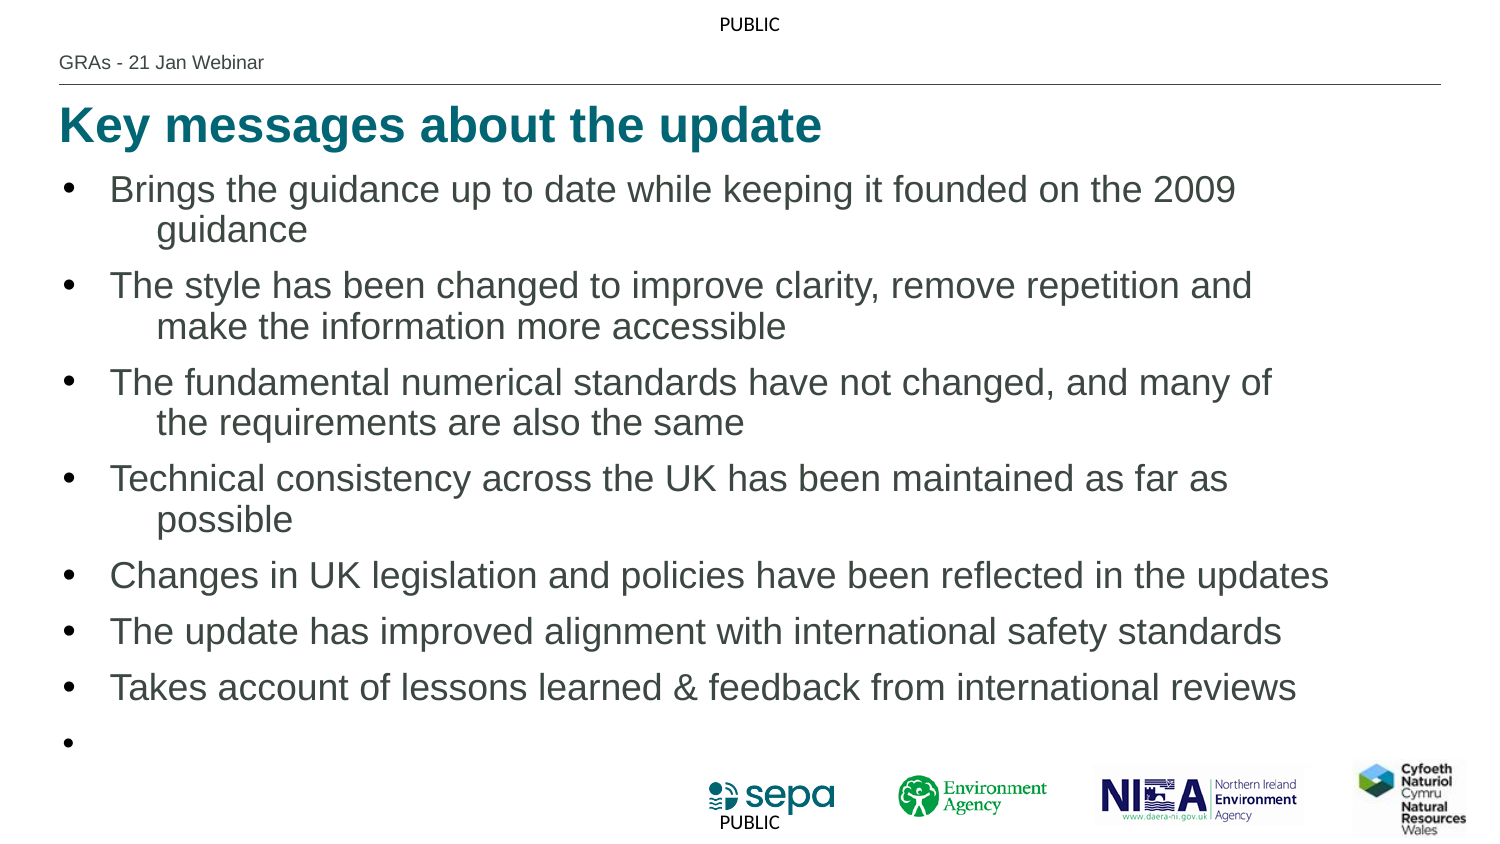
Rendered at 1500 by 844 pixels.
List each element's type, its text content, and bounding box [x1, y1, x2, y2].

list GRAs - 21 Jan Webinar [58, 53, 401, 75]
list Key messages about the update [59, 99, 1442, 163]
list Brings the guidance up to date while keeping it founded on the 2009 guidance The style has been changed to improve clarity, remove repetition and make the information more accessible The fundamental numerical standards have not changed, and many of the requirements are also the same Technical consistency across the UK has been maintained as far as possible Changes in UK legislation and policies have been reflected in the updates The update has improved alignment with international safety standards Takes account of lessons learned & feedback from international reviews [62, 169, 1334, 766]
